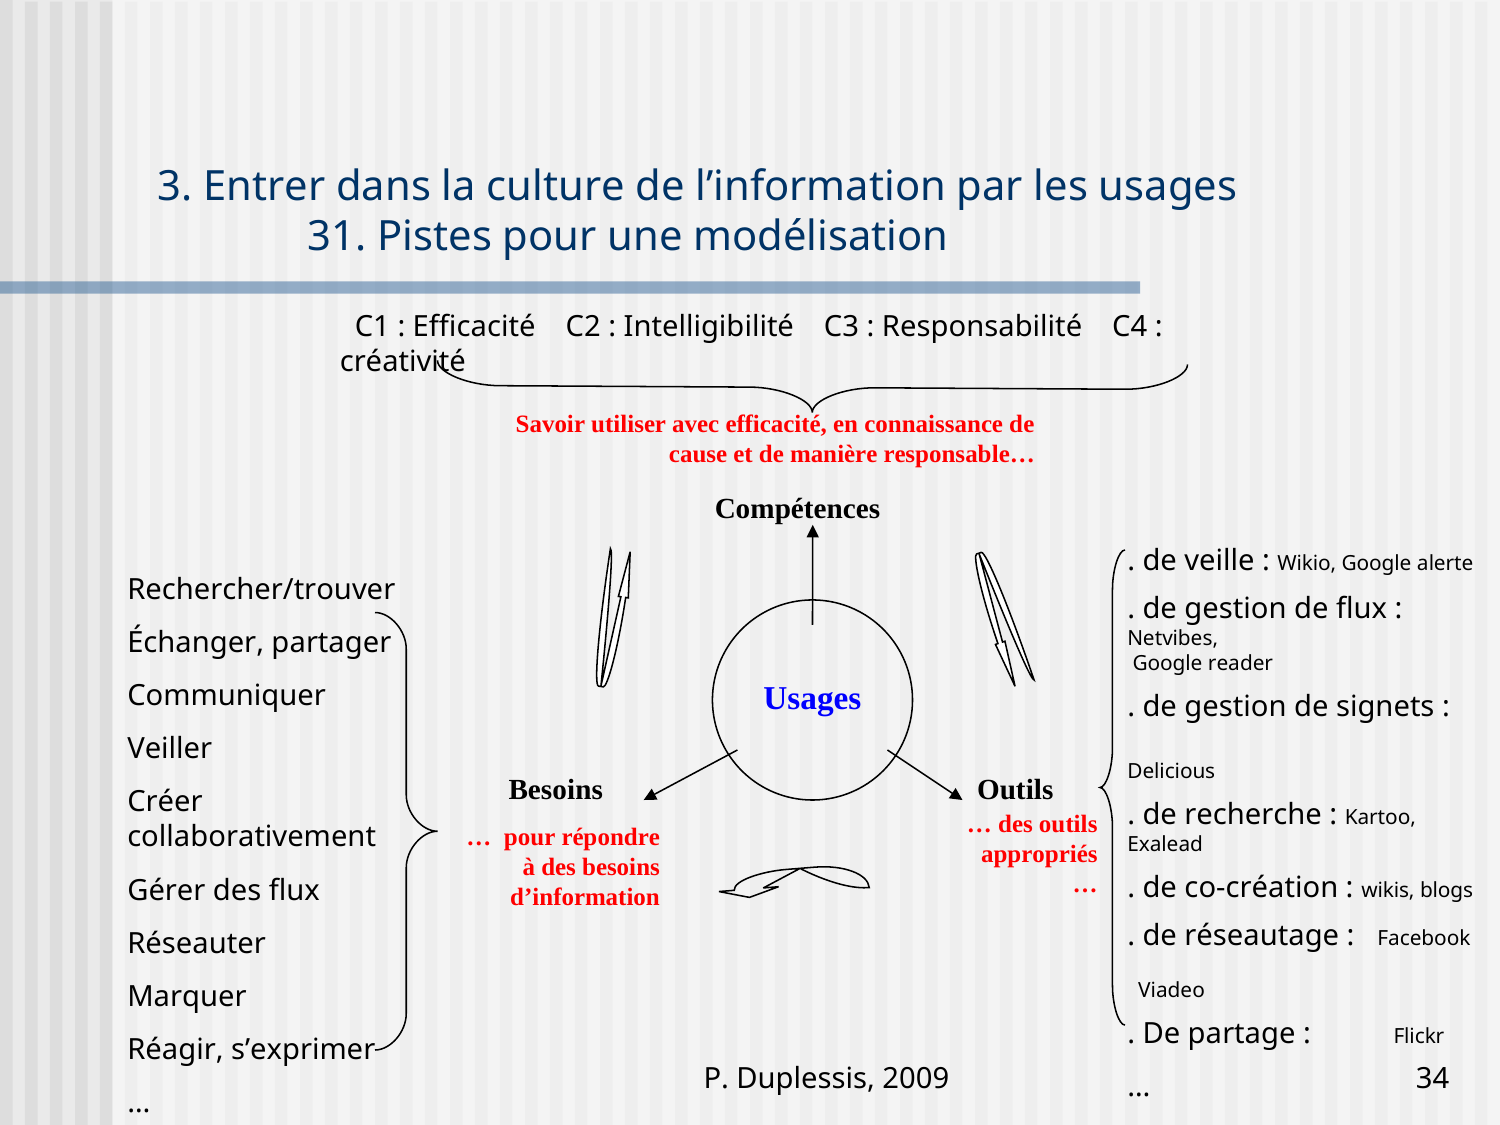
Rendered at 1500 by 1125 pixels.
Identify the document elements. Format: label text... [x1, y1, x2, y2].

title 3. Entrer dans la culture de l’information par les usages 31. Pistes pour une modélisation [142, 150, 1482, 267]
text_box Outils [962, 762, 1075, 800]
text_box . de veille : Wikio, Google alerte . de gestion de flux : Netvibes, Google reader . de gestion de signets : Delicious . de recherche : Kartoo, Exalead . de co-création : wikis, blogs . de réseautage : Facebook Viadeo . De partage : Flickr … [1112, 534, 1500, 1111]
text_box Usages [737, 668, 888, 744]
text_box Besoins [493, 762, 644, 812]
text_box … des outils appropriés… [943, 800, 1111, 932]
text_box [596, 548, 631, 687]
text_box Compétences [699, 488, 926, 557]
text_box C1 : Efficacité C2 : Intelligibilité C3 : Responsabilité C4 : créativité [324, 299, 1301, 386]
text_box Savoir utiliser avec efficacité, en connaissance de cause et de manière responsable… [499, 399, 1051, 488]
text_box [975, 552, 1034, 687]
text_box Rechercher/trouver Échanger, partager Communiquer Veiller Créer collaborativement Gérer des flux Réseauter Marquer Réagir, s’exprimer … [112, 562, 426, 1125]
text_box … pour répondre à des besoins d’information [450, 812, 676, 944]
